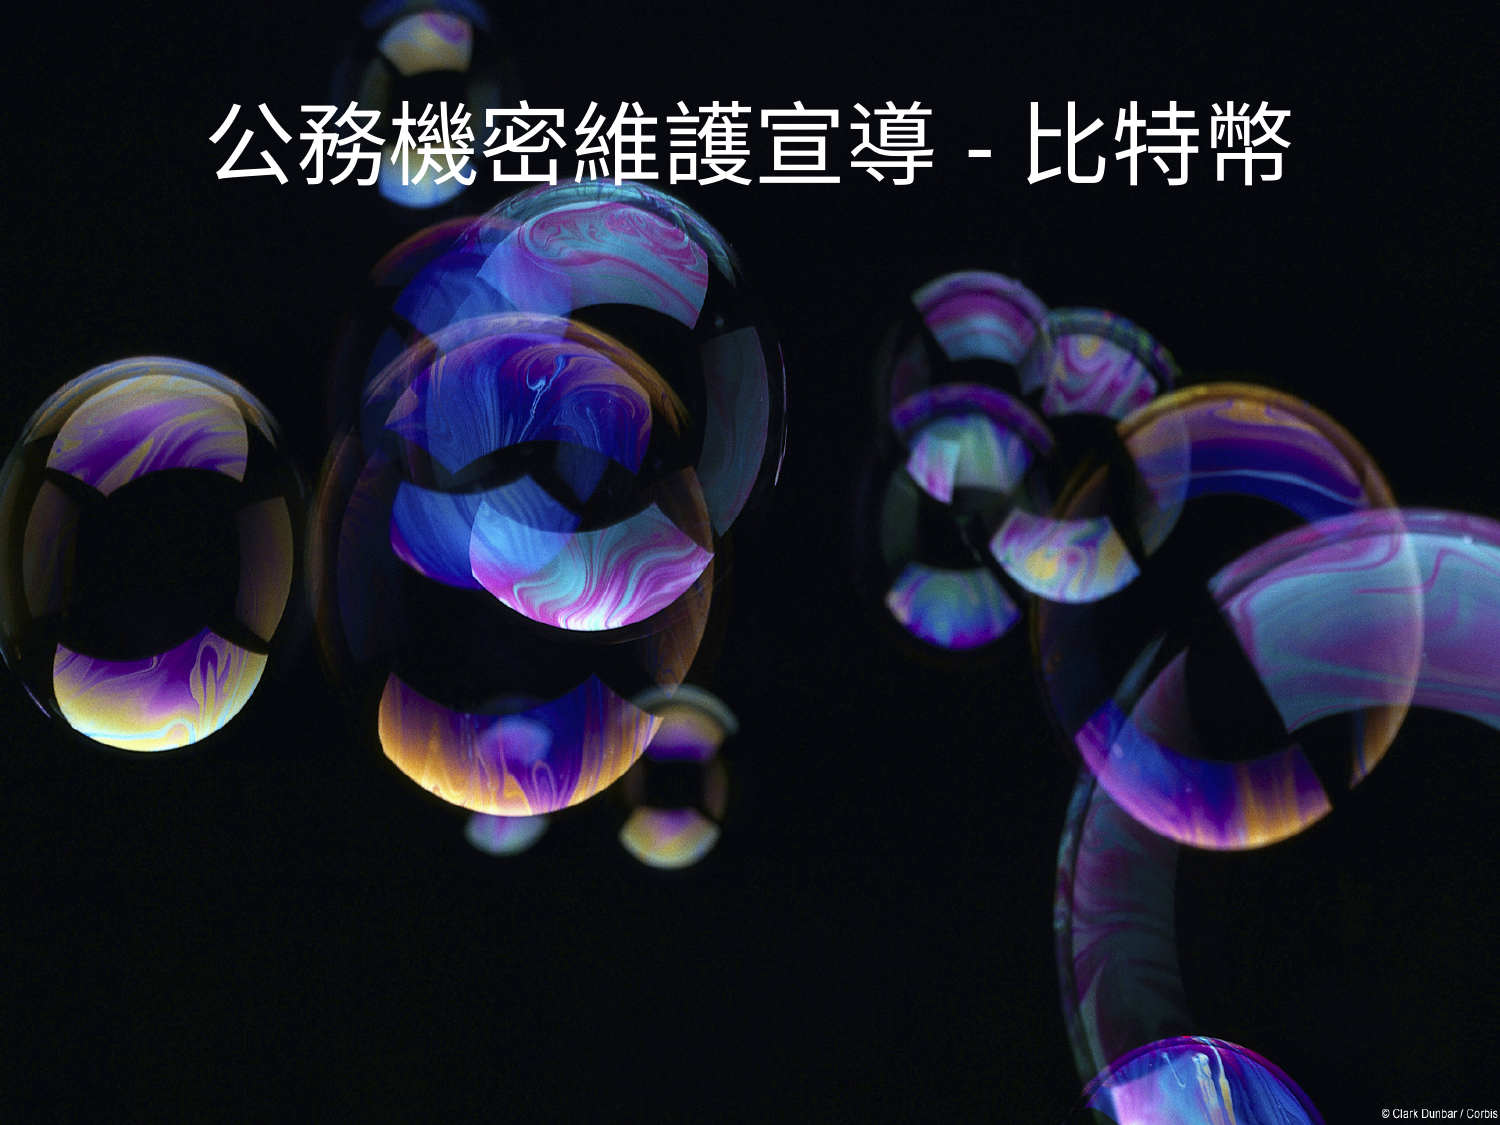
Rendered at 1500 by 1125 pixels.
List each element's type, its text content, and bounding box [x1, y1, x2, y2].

title 公務機密維護宣導-比特幣 [112, 349, 1388, 591]
picture [0, 0, 1500, 1125]
